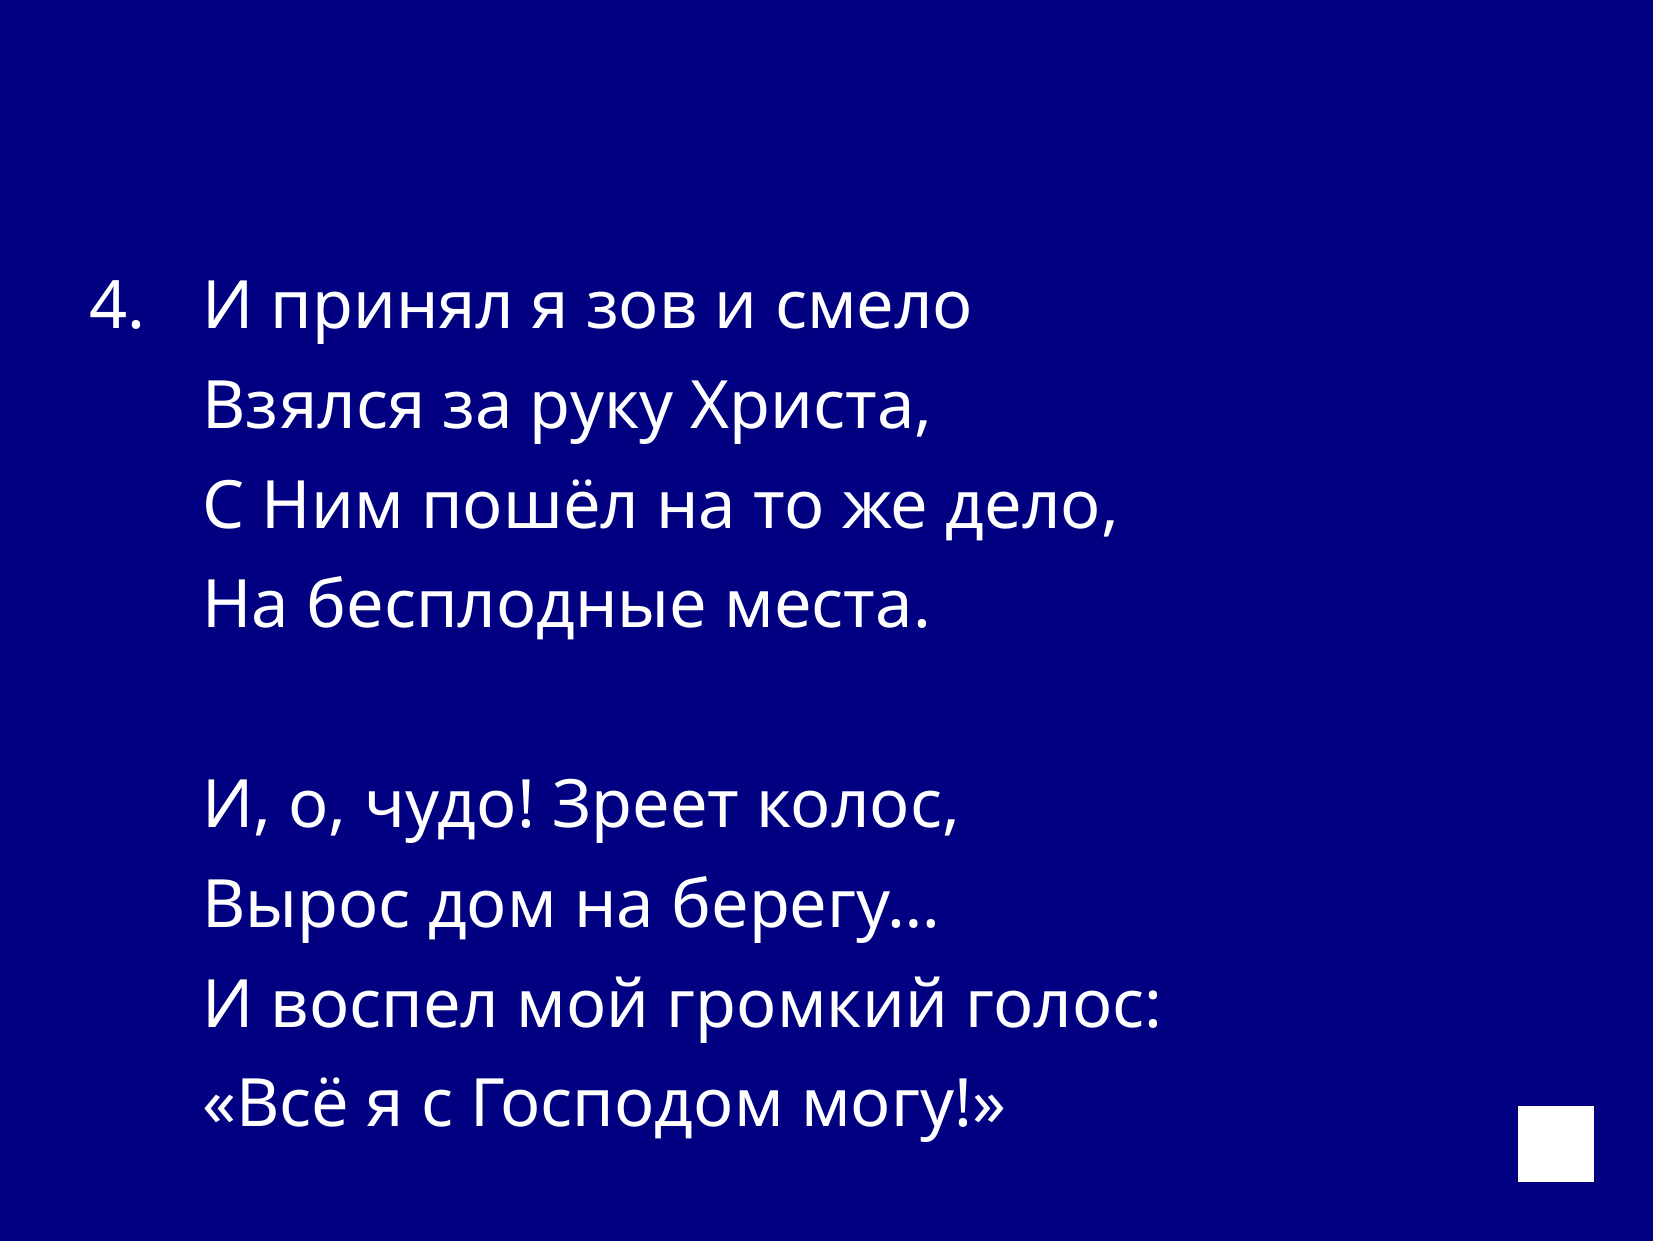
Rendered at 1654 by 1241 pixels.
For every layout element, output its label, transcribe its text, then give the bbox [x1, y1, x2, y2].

text_box [1518, 1106, 1594, 1182]
text_box 4. И принял я зов и смело Взялся за руку Христа, С Ним пошёл на то же дело, На бесплодные места. И, о, чудо! Зреет колос, Вырос дом на берегу… И воспел мой громкий голос: «Всё я с Господом могу!» [75, 150, 1576, 1163]
